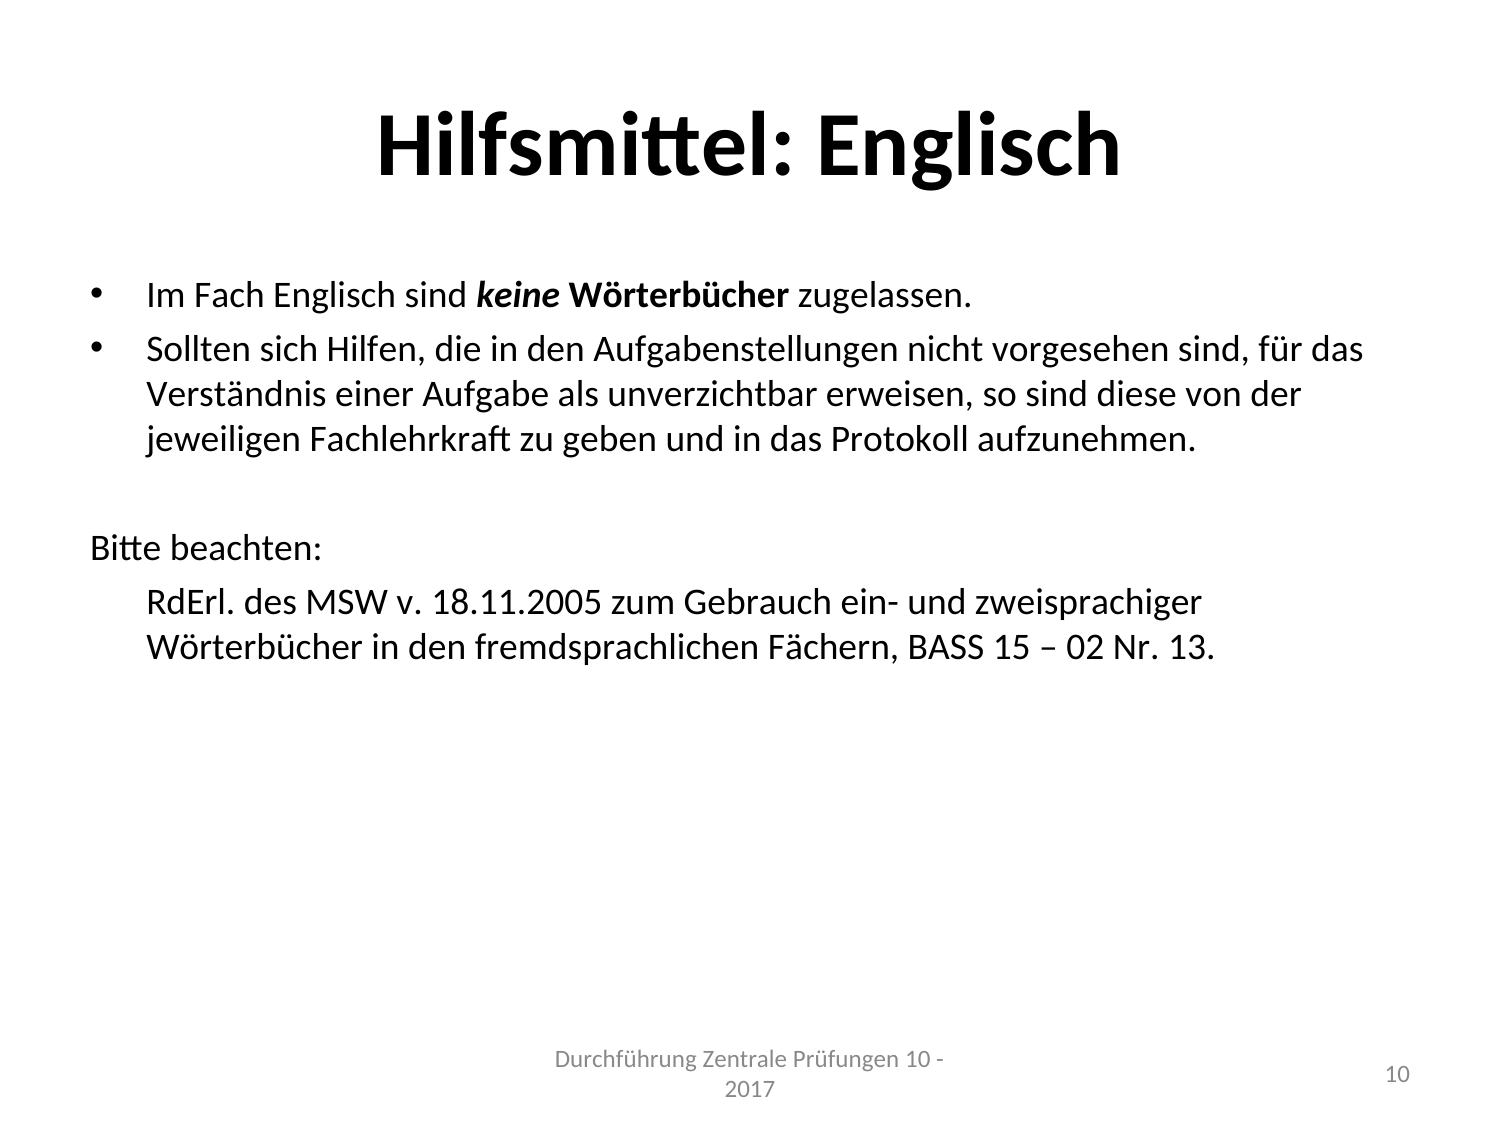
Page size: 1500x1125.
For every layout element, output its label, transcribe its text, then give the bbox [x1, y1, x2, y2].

text_box <Foliennummer> [1074, 1042, 1426, 1103]
text_box Durchführung Zentrale Prüfungen 10 - 2017 [512, 1042, 988, 1103]
title Hilfsmittel: Englisch [75, 45, 1426, 233]
list Im Fach Englisch sind keine Wörterbücher zugelassen. Sollten sich Hilfen, die in den Aufgabenstellungen nicht vorgesehen sind, für das Verständnis einer Aufgabe als unverzichtbar erweisen, so sind diese von der jeweiligen Fachlehrkraft zu geben und in das Protokoll aufzunehmen. Bitte beachten: RdErl. des MSW v. 18.11.2005 zum Gebrauch ein- und zweisprachiger Wörterbücher in den fremdsprachlichen Fächern, BASS 15 – 02 Nr. 13. [75, 262, 1426, 1005]
